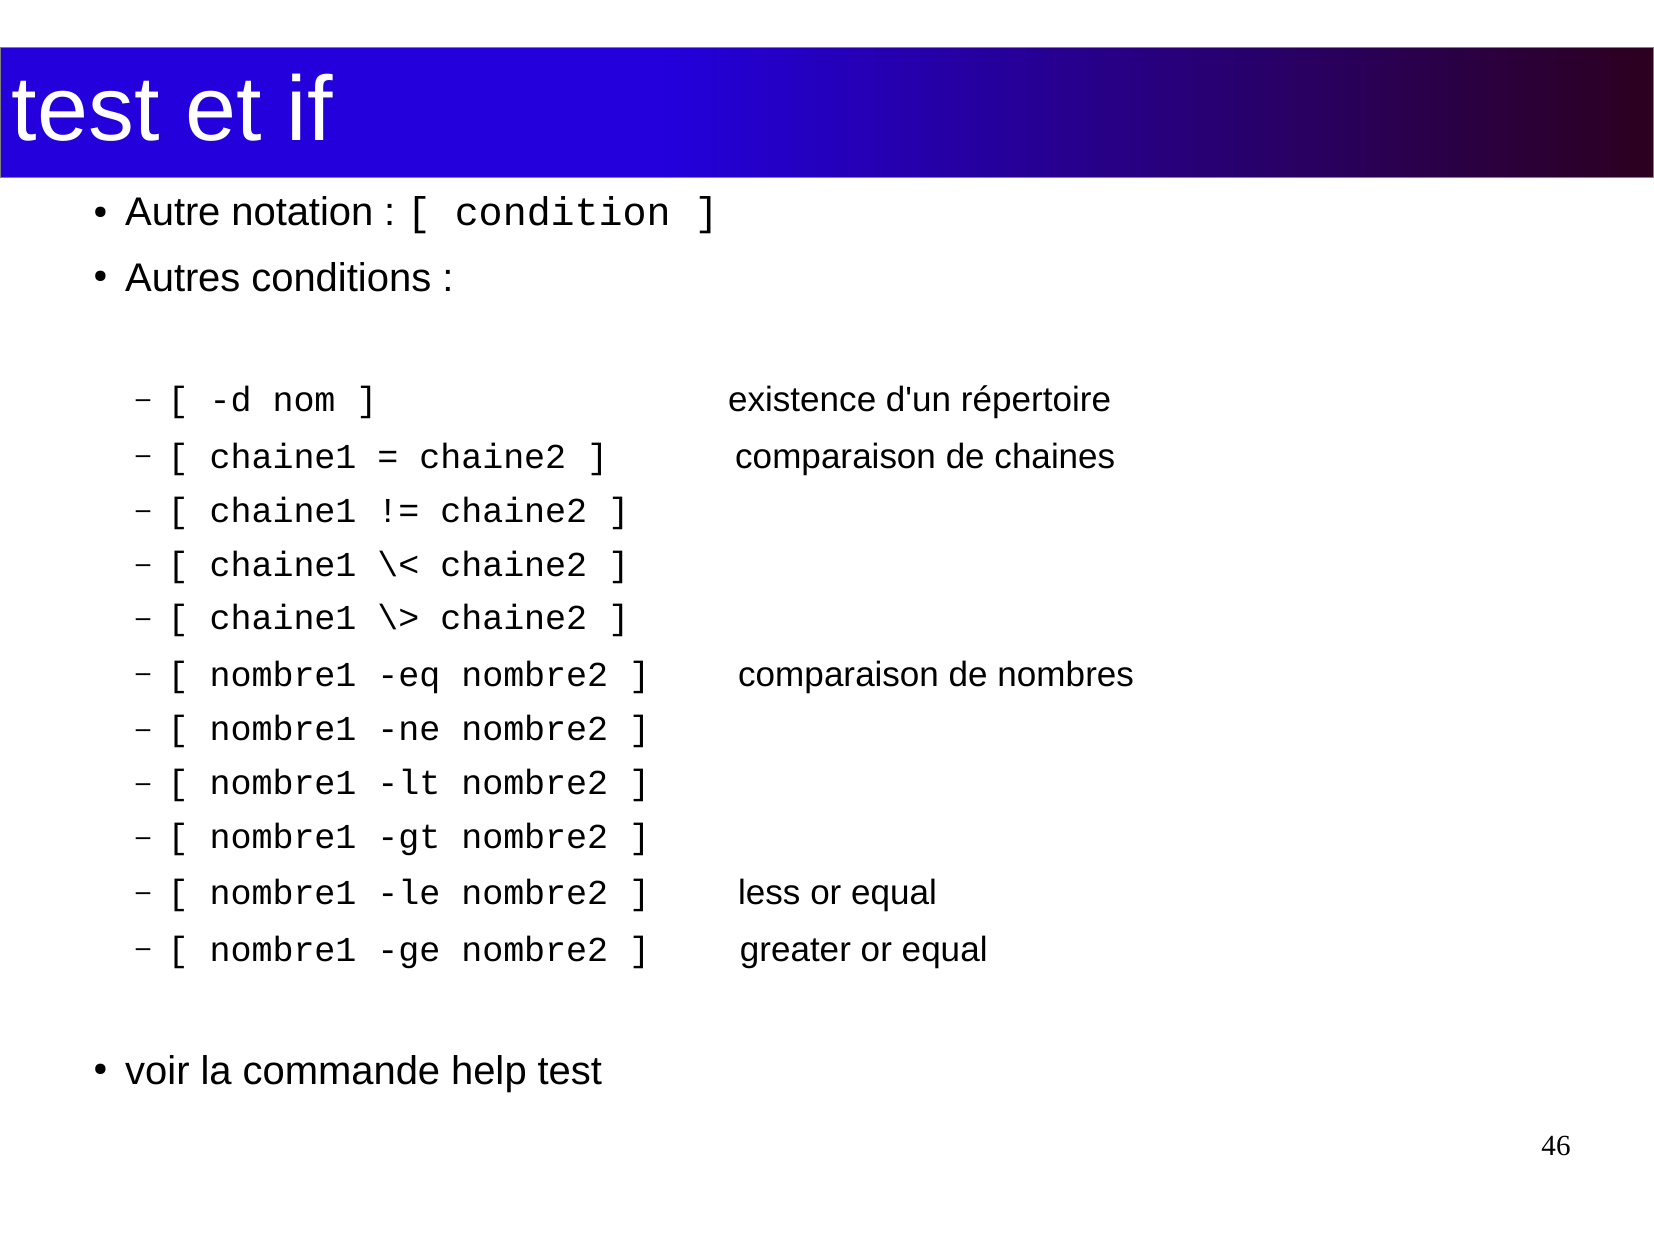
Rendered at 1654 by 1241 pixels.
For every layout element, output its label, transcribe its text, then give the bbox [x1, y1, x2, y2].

list Autre notation : [ condition ] Autres conditions : [ -d nom ] existence d'un répertoire [ chaine1 = chaine2 ] comparaison de chaines [ chaine1 != chaine2 ] [ chaine1 \< chaine2 ] [ chaine1 \> chaine2 ] [ nombre1 -eq nombre2 ] comparaison de nombres [ nombre1 -ne nombre2 ] [ nombre1 -lt nombre2 ] [ nombre1 -gt nombre2 ] [ nombre1 -le nombre2 ] less or equal [ nombre1 -ge nombre2 ] greater or equal voir la commande help test [82, 188, 1538, 1104]
title test et if [11, 5, 1642, 213]
